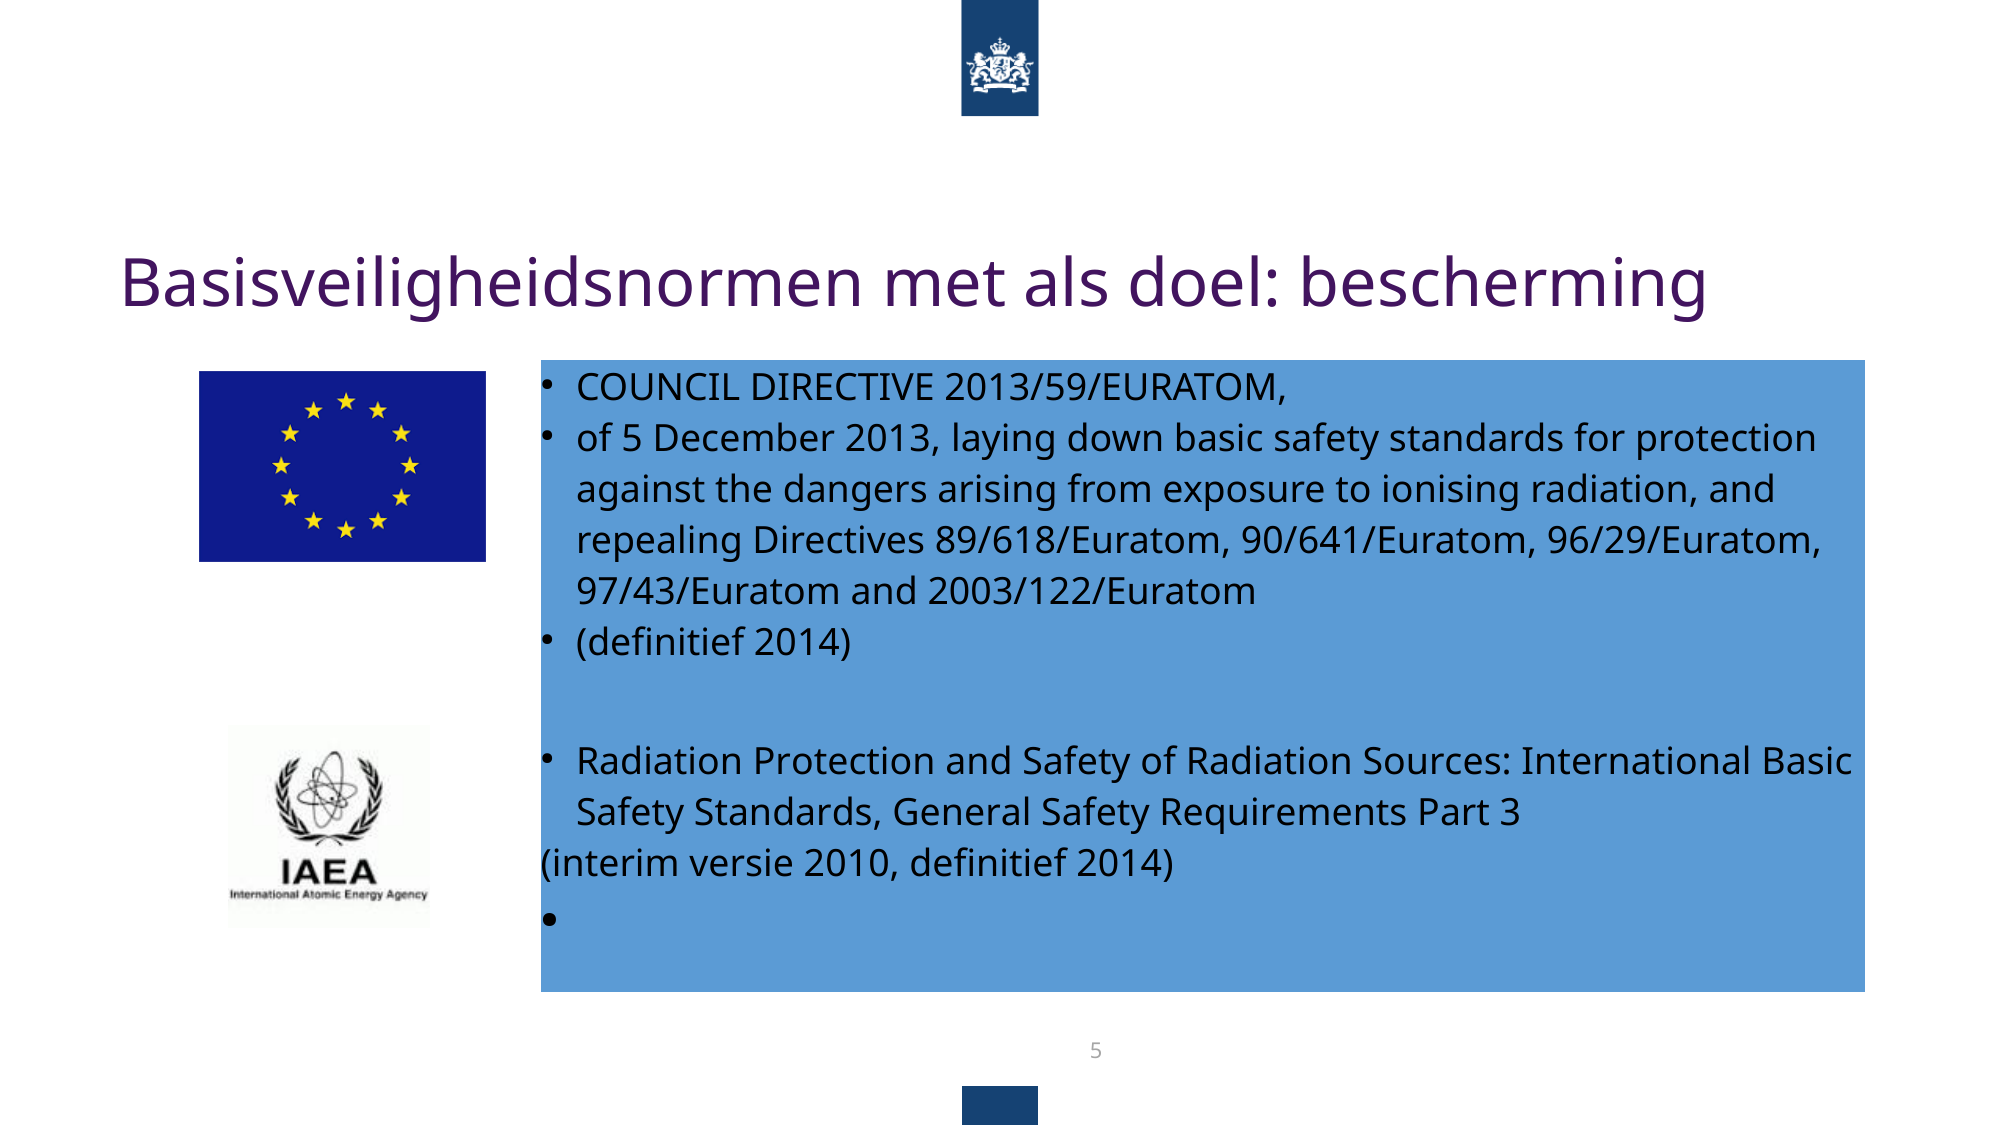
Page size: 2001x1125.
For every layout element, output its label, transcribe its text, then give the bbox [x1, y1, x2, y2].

title Basisveiligheidsnormen met als doel: bescherming [104, 172, 1897, 329]
picture [199, 371, 486, 562]
text_box [1074, 1020, 1897, 1074]
table_header COUNCIL DIRECTIVE 2013/59/EURATOM, of 5 December 2013, laying down basic safety standards for protection against the dangers arising from exposure to ionising radiation, and repealing Directives 89/618/Euratom, 90/641/Euratom, 96/29/Euratom, 97/43/Euratom and 2003/122/Euratom (definitief 2014) [541, 360, 1865, 734]
table_cell Radiation Protection and Safety of Radiation Sources: International Basic Safety Standards, General Safety Requirements Part 3 (interim versie 2010, definitief 2014) [541, 734, 1865, 992]
picture [228, 725, 430, 928]
